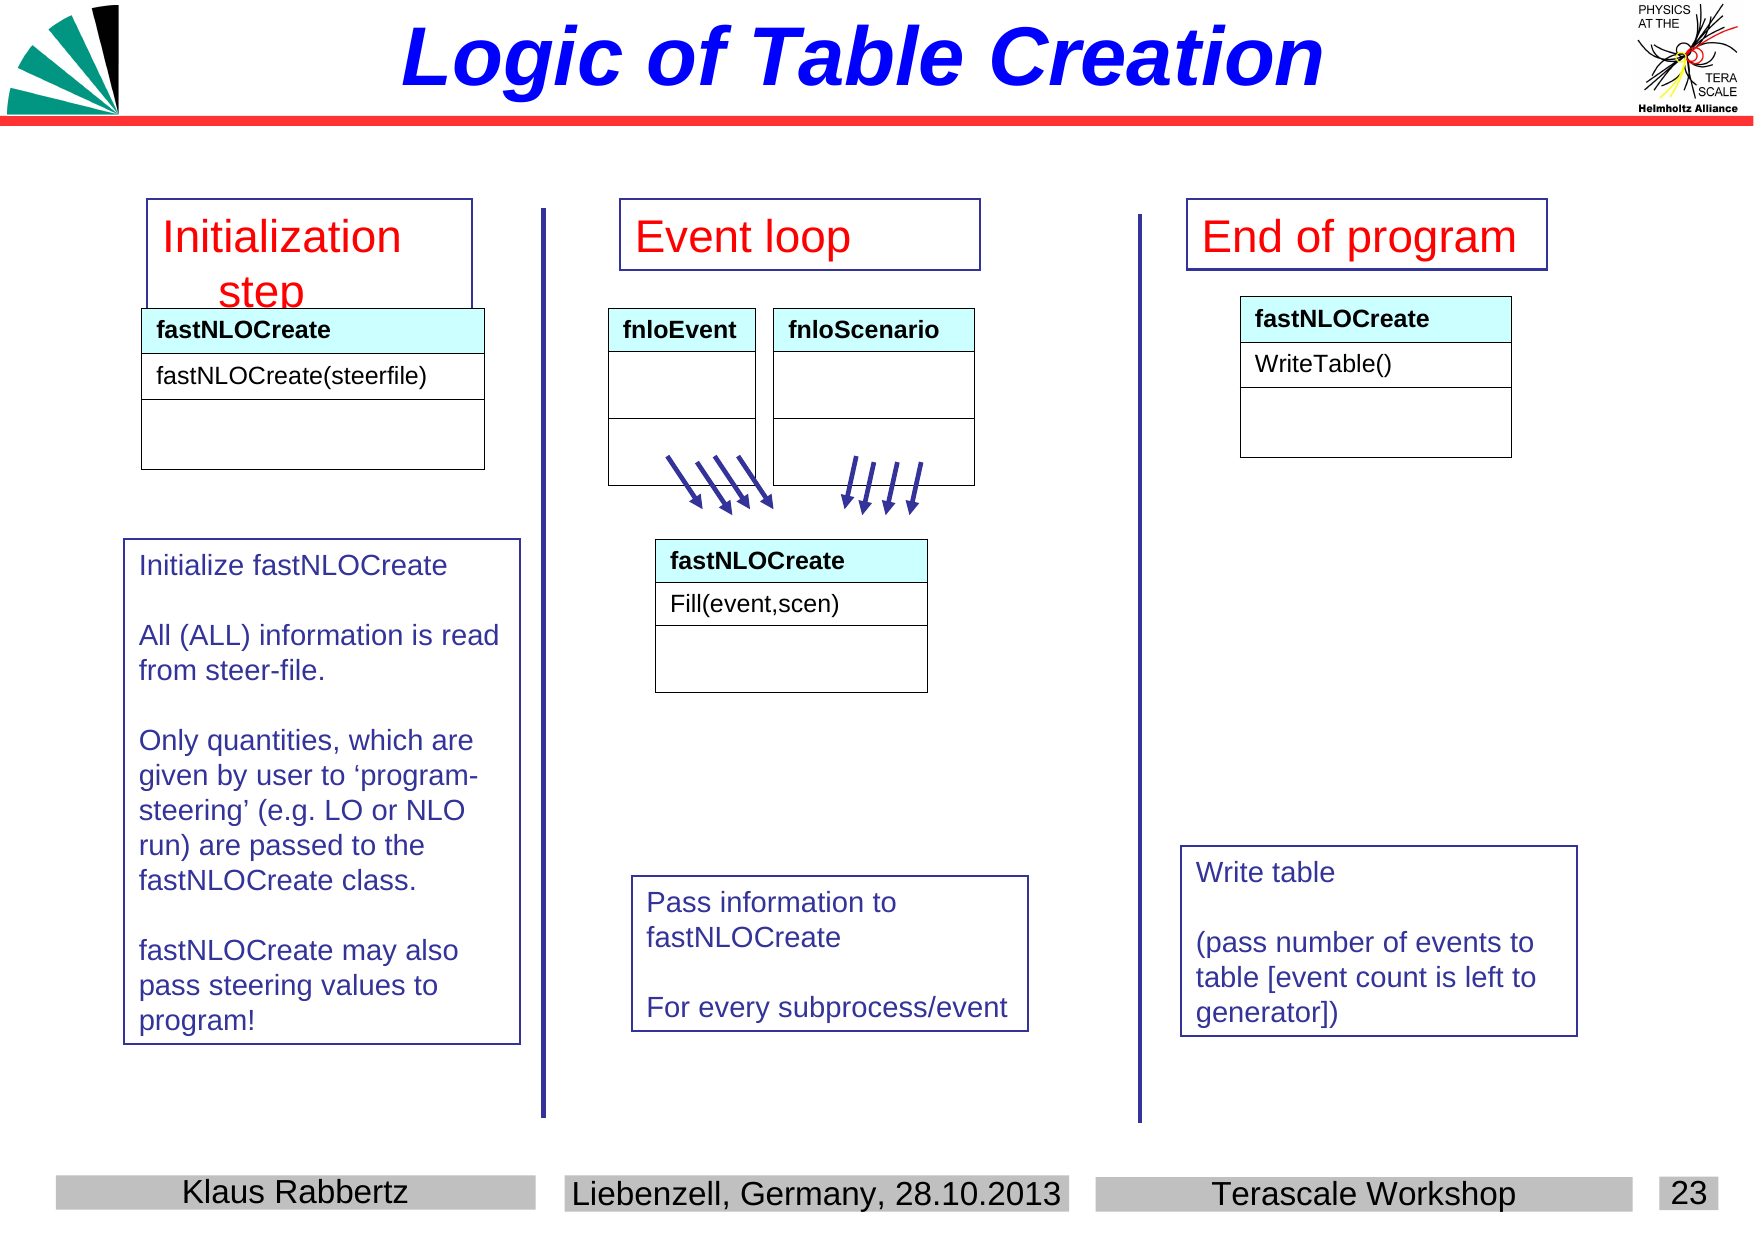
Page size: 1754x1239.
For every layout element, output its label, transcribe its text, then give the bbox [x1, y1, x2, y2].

table_cell [609, 352, 755, 418]
text_box Initialization step [147, 199, 473, 308]
table_cell [142, 400, 484, 469]
table_cell [774, 419, 974, 485]
text_box End of program [1186, 199, 1548, 270]
table_cell [1241, 388, 1511, 457]
text_box Initialize fastNLOCreate All (ALL) information is read from steer-file. Only quantities, which are given by user to ‘program-steering’ (e.g. LO or NLO run) are passed to the fastNLOCreate class. fastNLOCreate may also pass steering values to program! [123, 538, 520, 1044]
text_box Event loop [620, 199, 981, 270]
table_header fnloEvent [609, 309, 755, 351]
table_cell [609, 419, 755, 485]
table_header fastNLOCreate [1241, 297, 1511, 342]
table_cell WriteTable() [1241, 343, 1511, 387]
table_cell [774, 352, 974, 418]
table_header fastNLOCreate [142, 309, 484, 353]
table_cell [656, 626, 927, 692]
table_header fastNLOCreate [656, 540, 927, 582]
text_box Pass information to fastNLOCreate For every subprocess/event [631, 875, 1028, 1031]
table_cell fastNLOCreate(steerfile) [142, 354, 484, 399]
picture [1631, 1, 1745, 115]
text_box Write table (pass number of events to table [event count is left to generator]) [1180, 845, 1577, 1037]
picture [7, 5, 119, 116]
table_header fnloScenario [774, 309, 974, 351]
table_cell Fill(event,scen) [656, 583, 927, 625]
title Logic of Table Creation [123, 0, 1606, 114]
